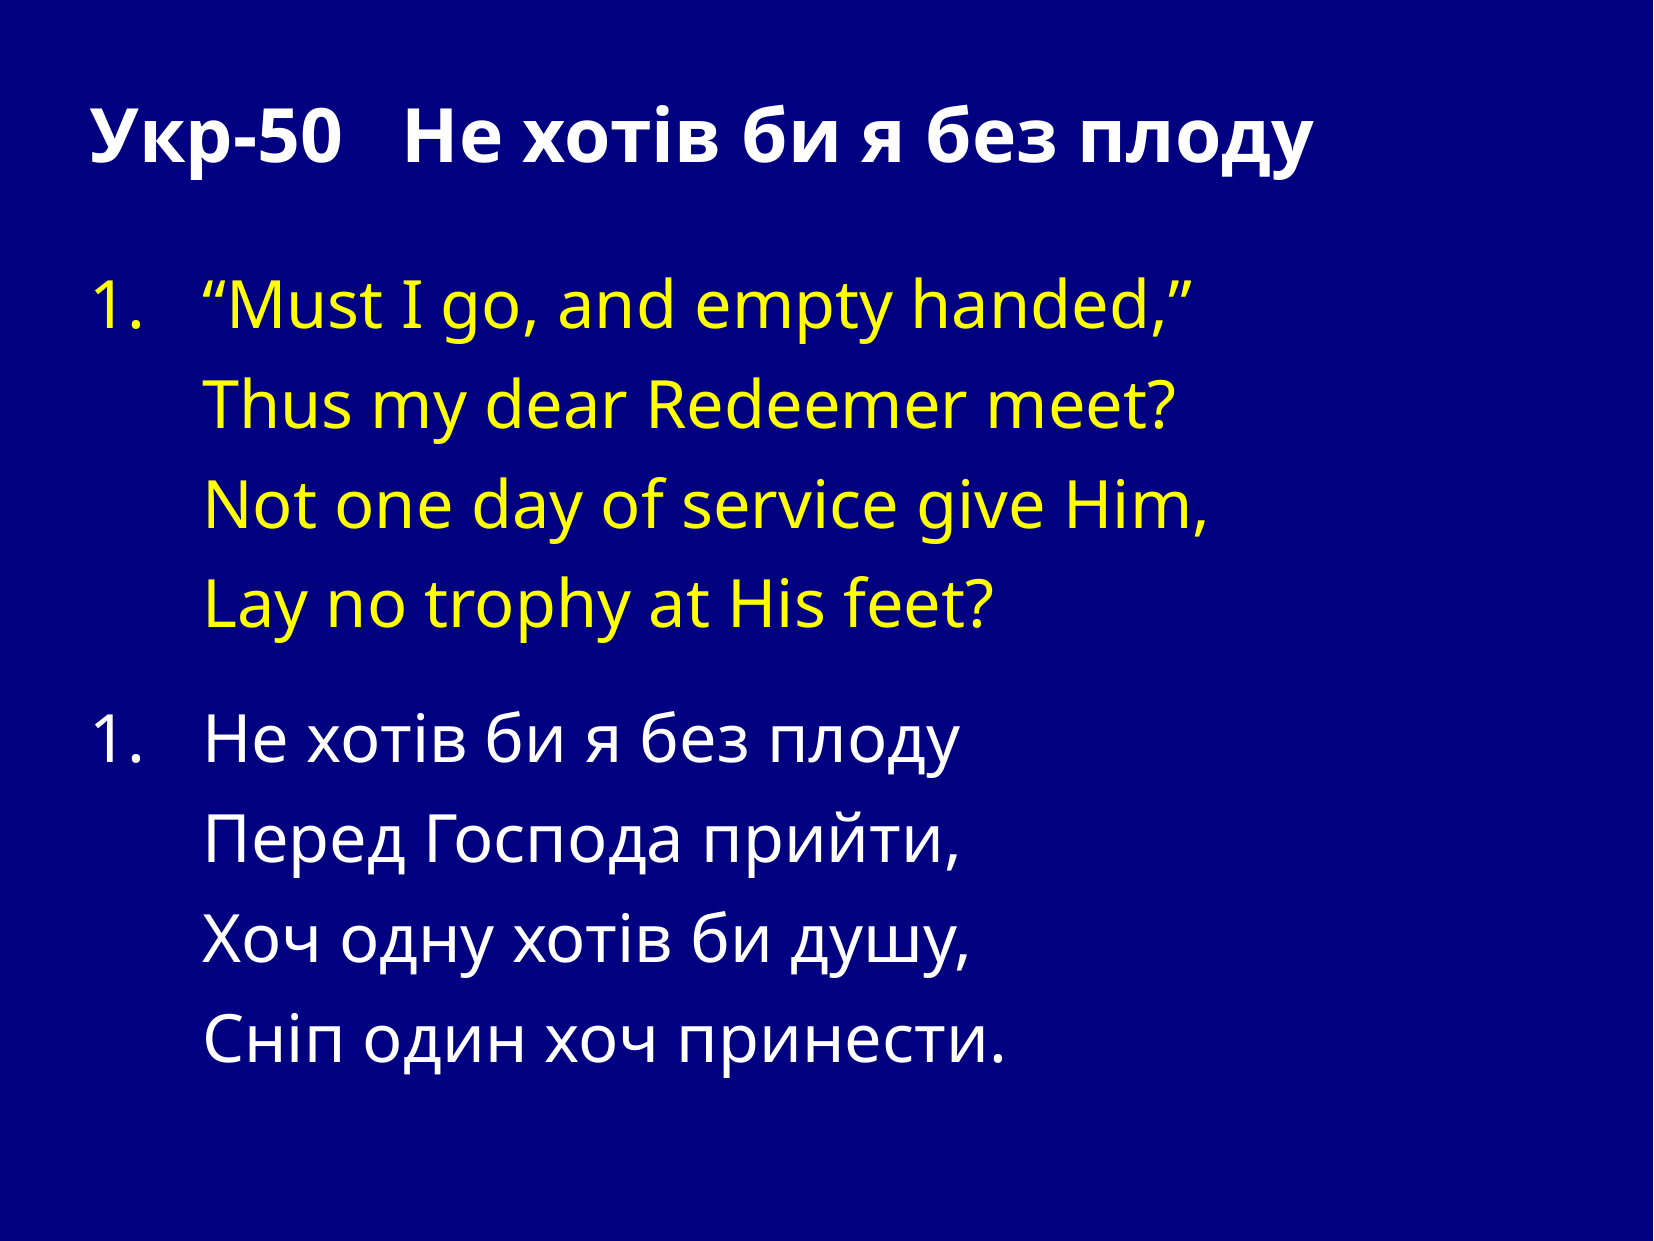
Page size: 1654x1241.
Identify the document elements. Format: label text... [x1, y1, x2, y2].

text_box 1. Не хотів би я без плоду Перед Господа прийти, Хоч одну хотів би душу, Сніп один хоч принести. [75, 675, 1576, 1163]
text_box Укр-50 Не хотів би я без плоду [75, 75, 1576, 188]
text_box 1. “Must I go, and empty handed,” Thus my dear Redeemer meet? Not one day of service give Him, Lay no trophy at His feet? [75, 188, 1576, 638]
